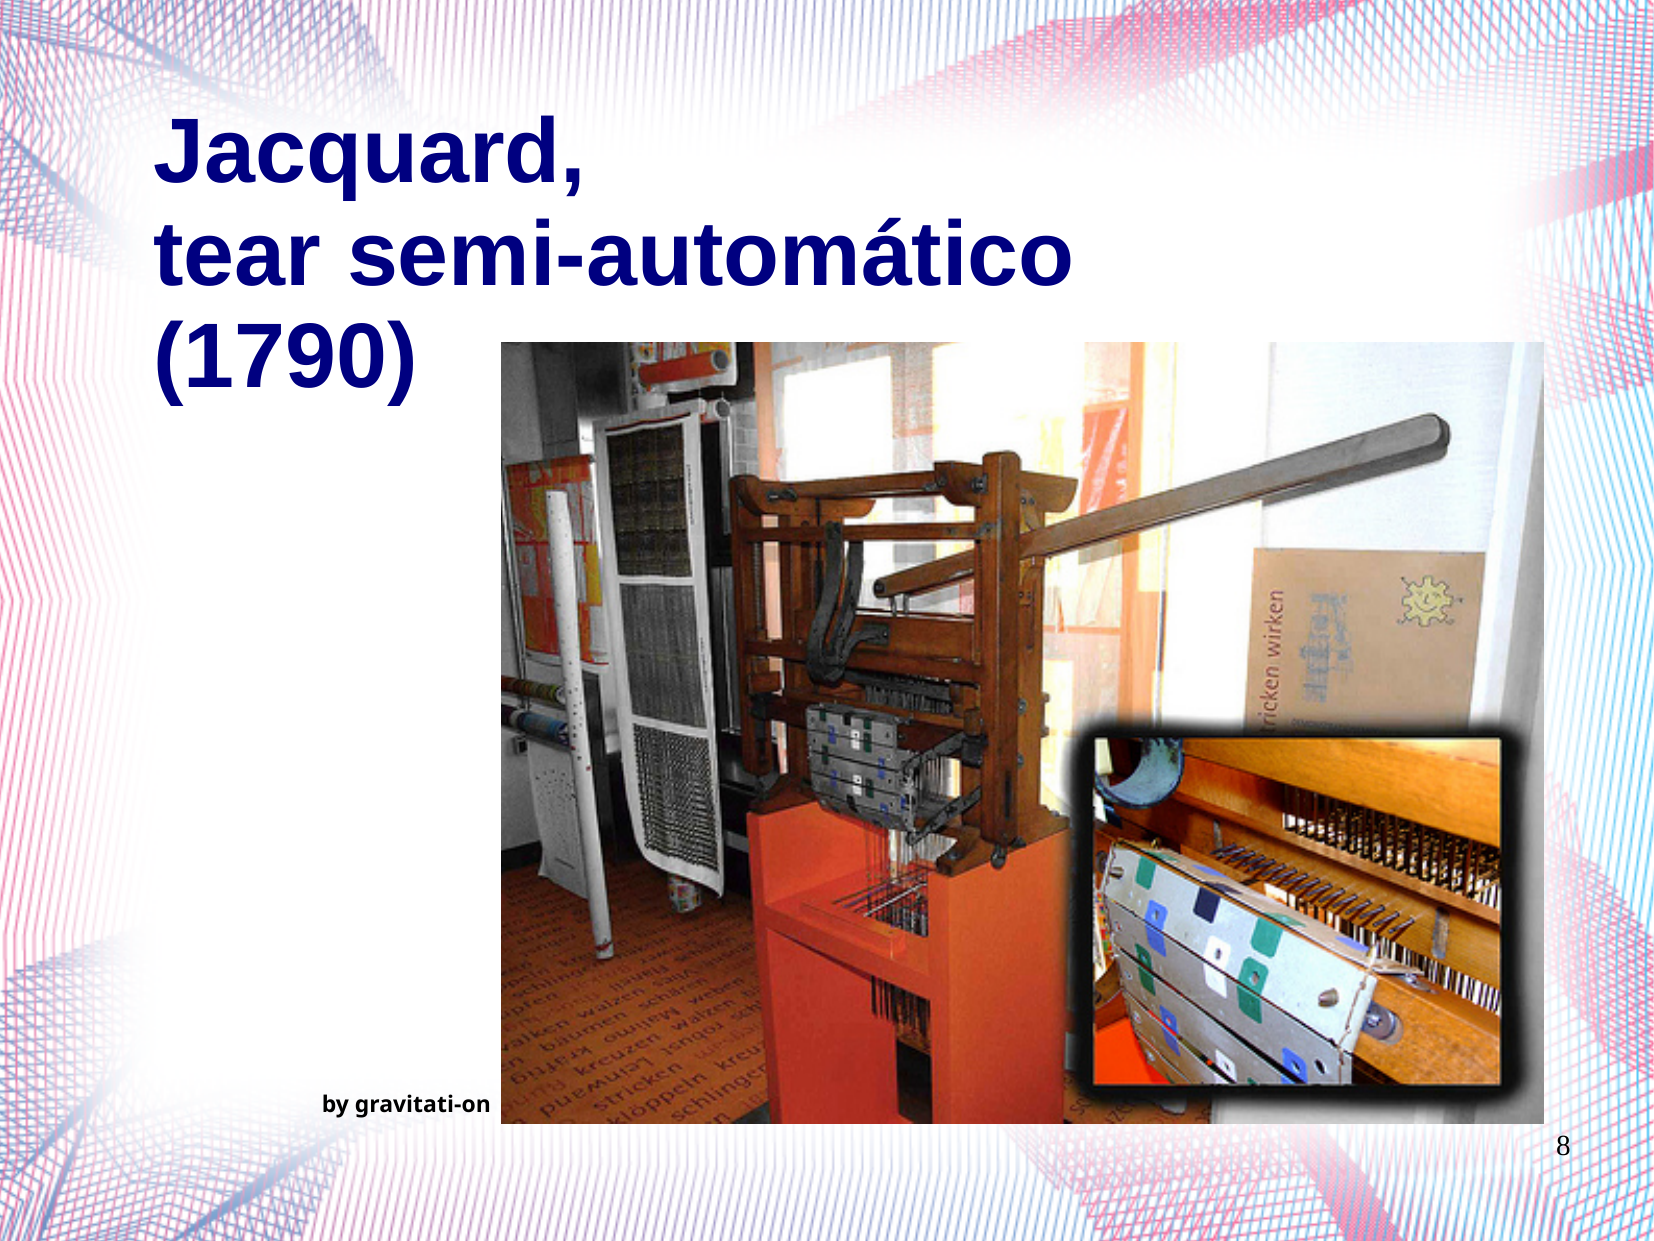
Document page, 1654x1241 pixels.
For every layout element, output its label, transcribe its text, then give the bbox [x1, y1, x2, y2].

picture [0, 0, 1654, 1241]
title Jacquard, tear semi-automático (1790) [82, 99, 1571, 408]
text_box by gravitati-on [307, 1080, 609, 1122]
